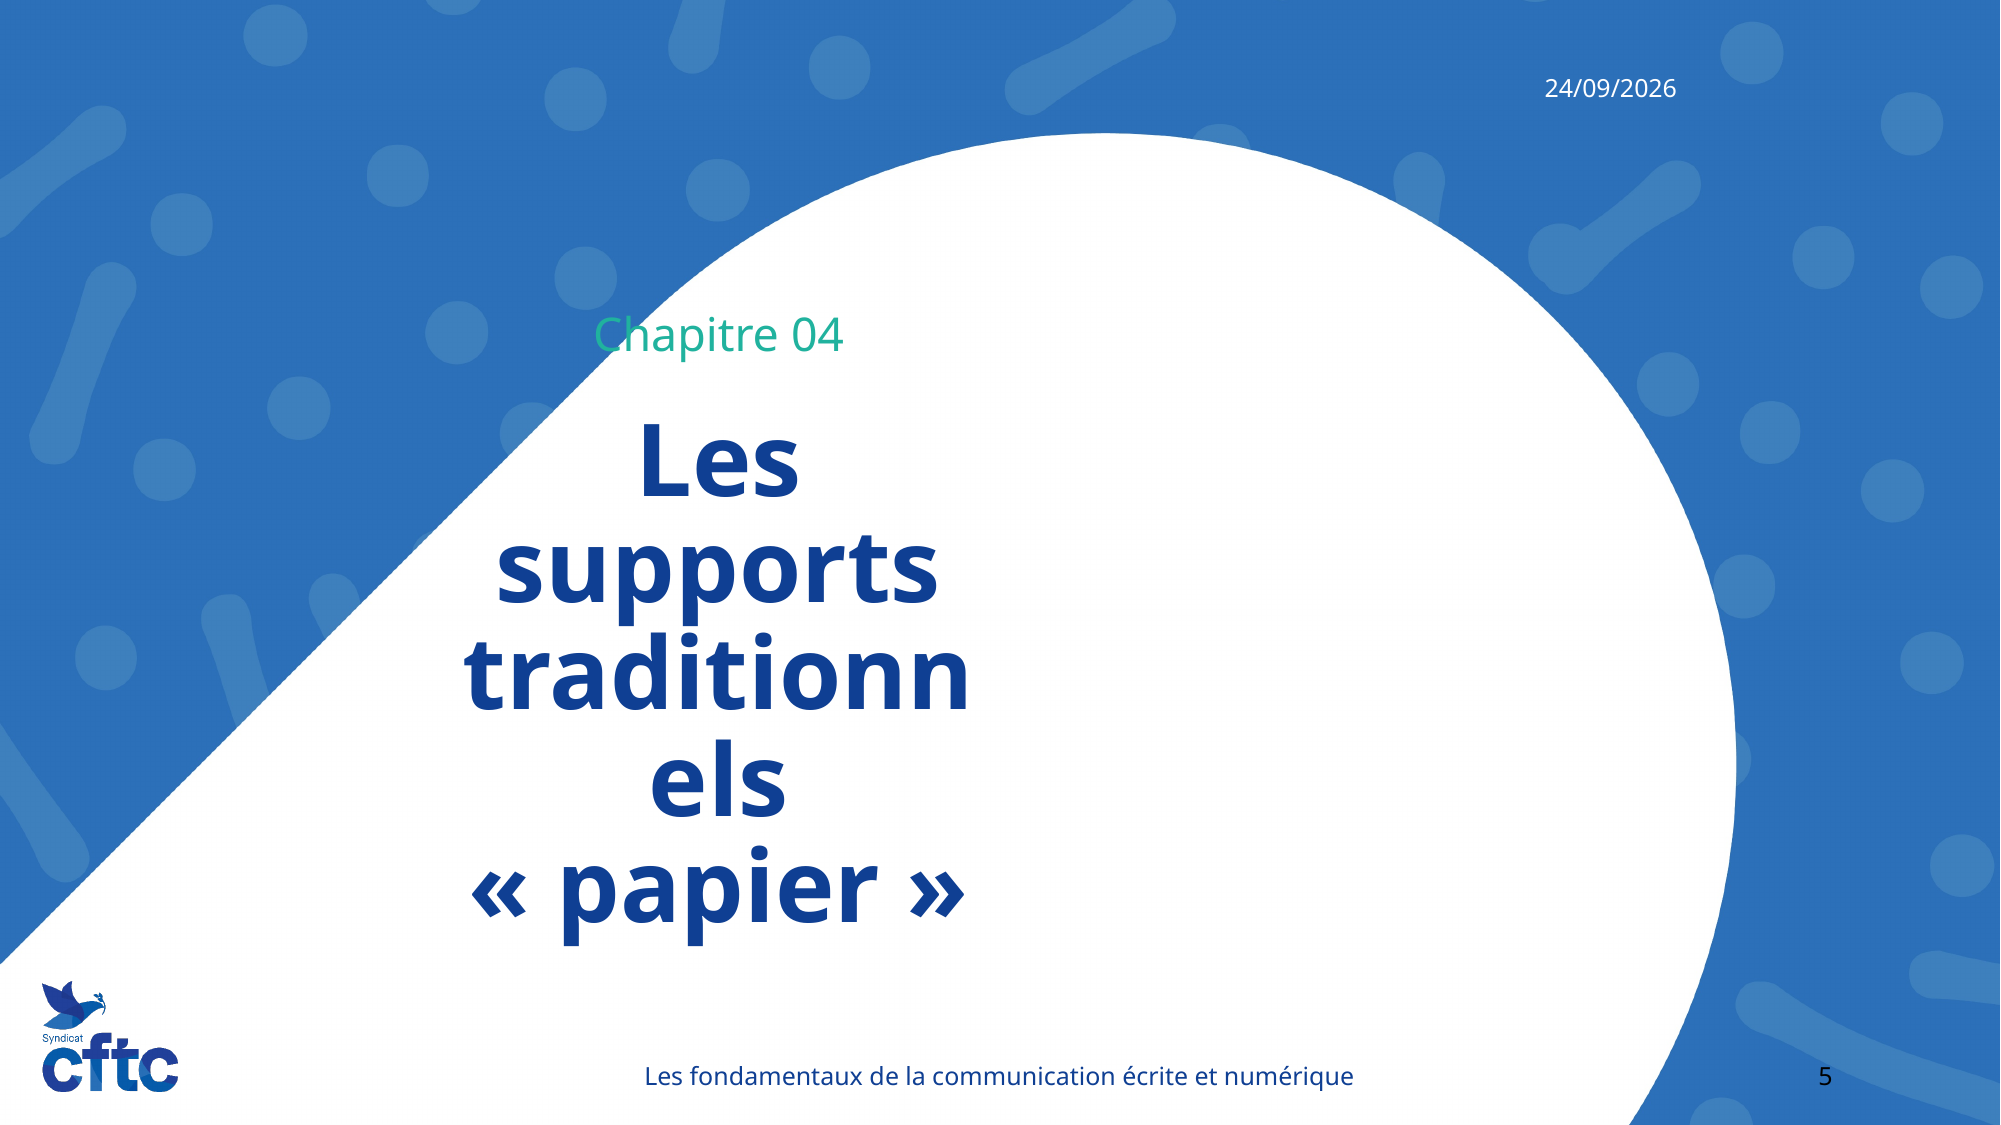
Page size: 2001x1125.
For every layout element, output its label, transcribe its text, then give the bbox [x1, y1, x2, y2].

text_box 8 [1803, 1053, 1940, 1094]
text_box 08/10/2025 [1529, 65, 1947, 126]
list Chapitre 04 Les supports traditionnels « papier » [446, 310, 991, 954]
picture [0, 0, 2000, 1125]
text_box Les fondamentaux de la communication écrite et numérique [531, 1060, 1469, 1094]
